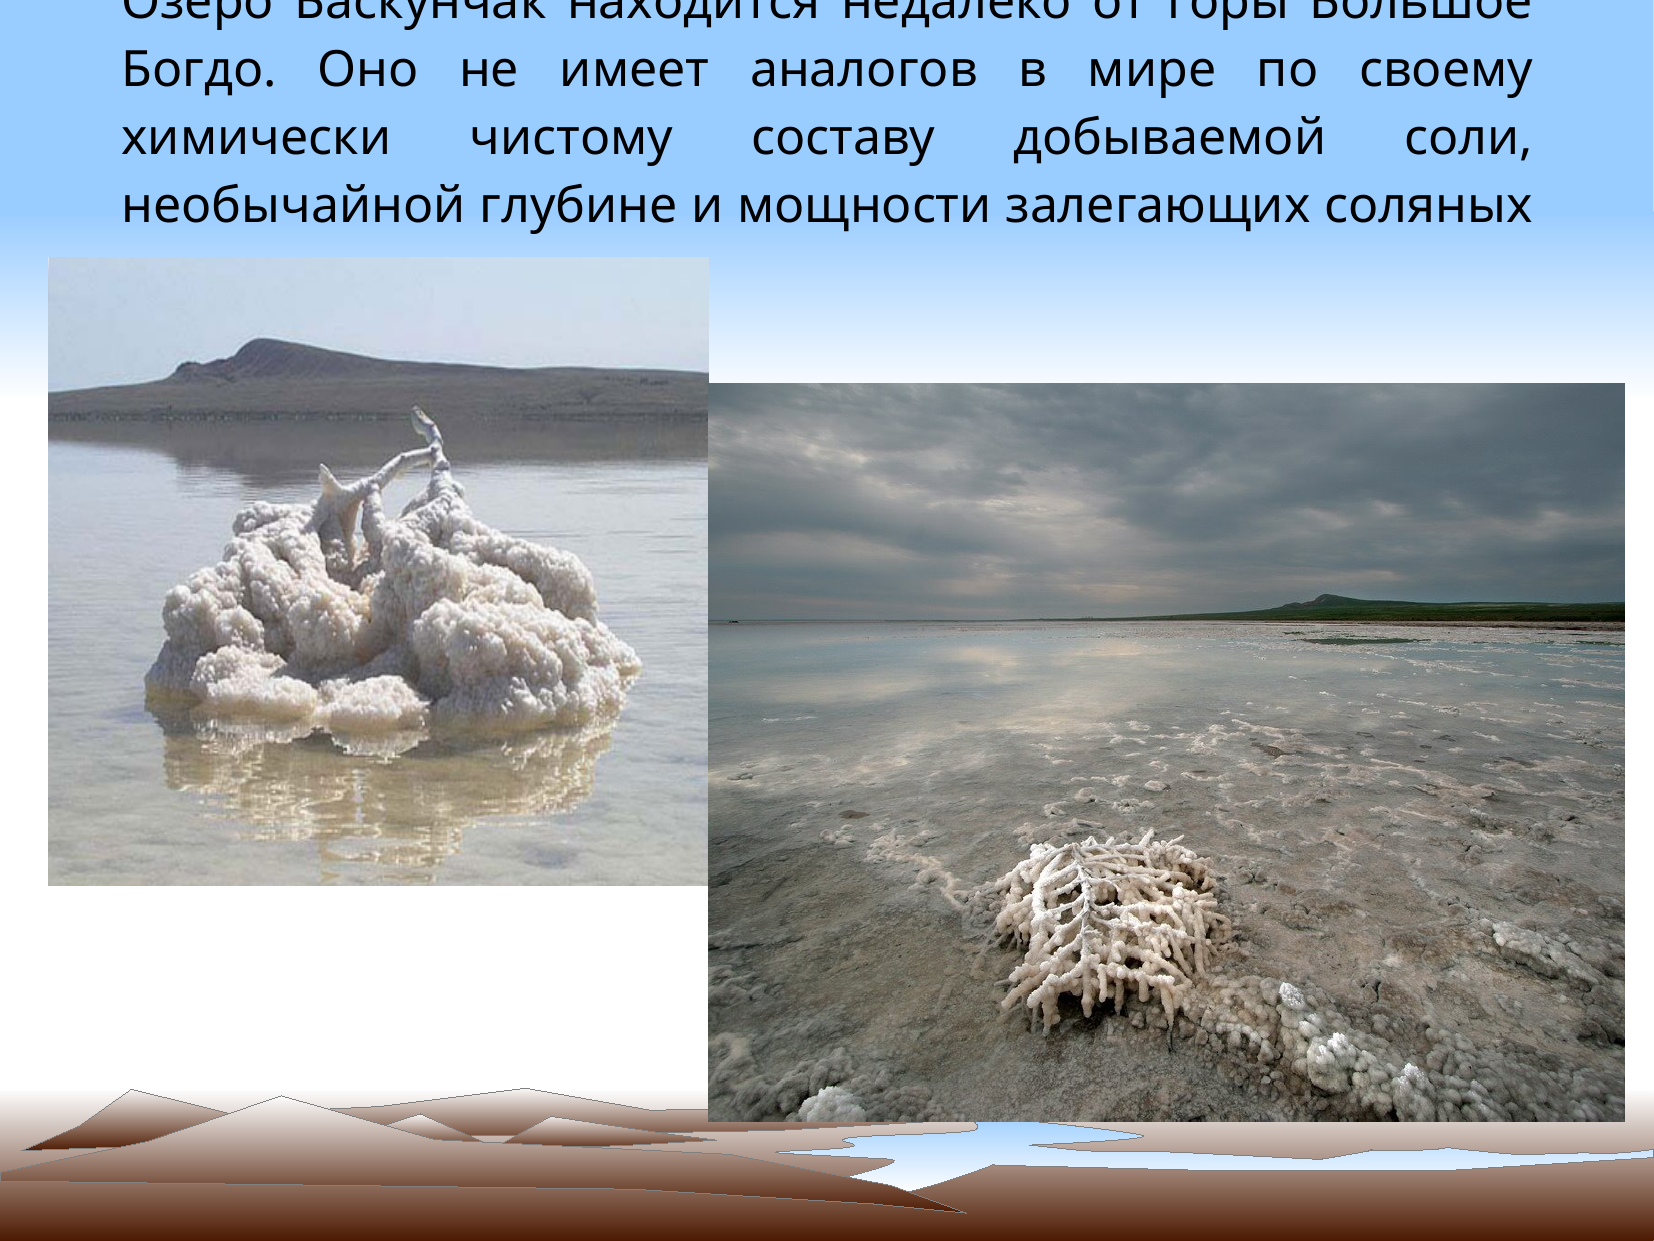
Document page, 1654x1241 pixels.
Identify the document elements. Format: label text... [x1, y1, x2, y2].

title Озеро Баскунчак находится недалеко от горы Большое Богдо. Оно не имеет аналогов в мире по своему химически чистому составу добываемой соли, необычайной глубине и мощности залегающих соляных пластов. [121, 36, 1534, 234]
picture [48, 257, 1625, 1123]
